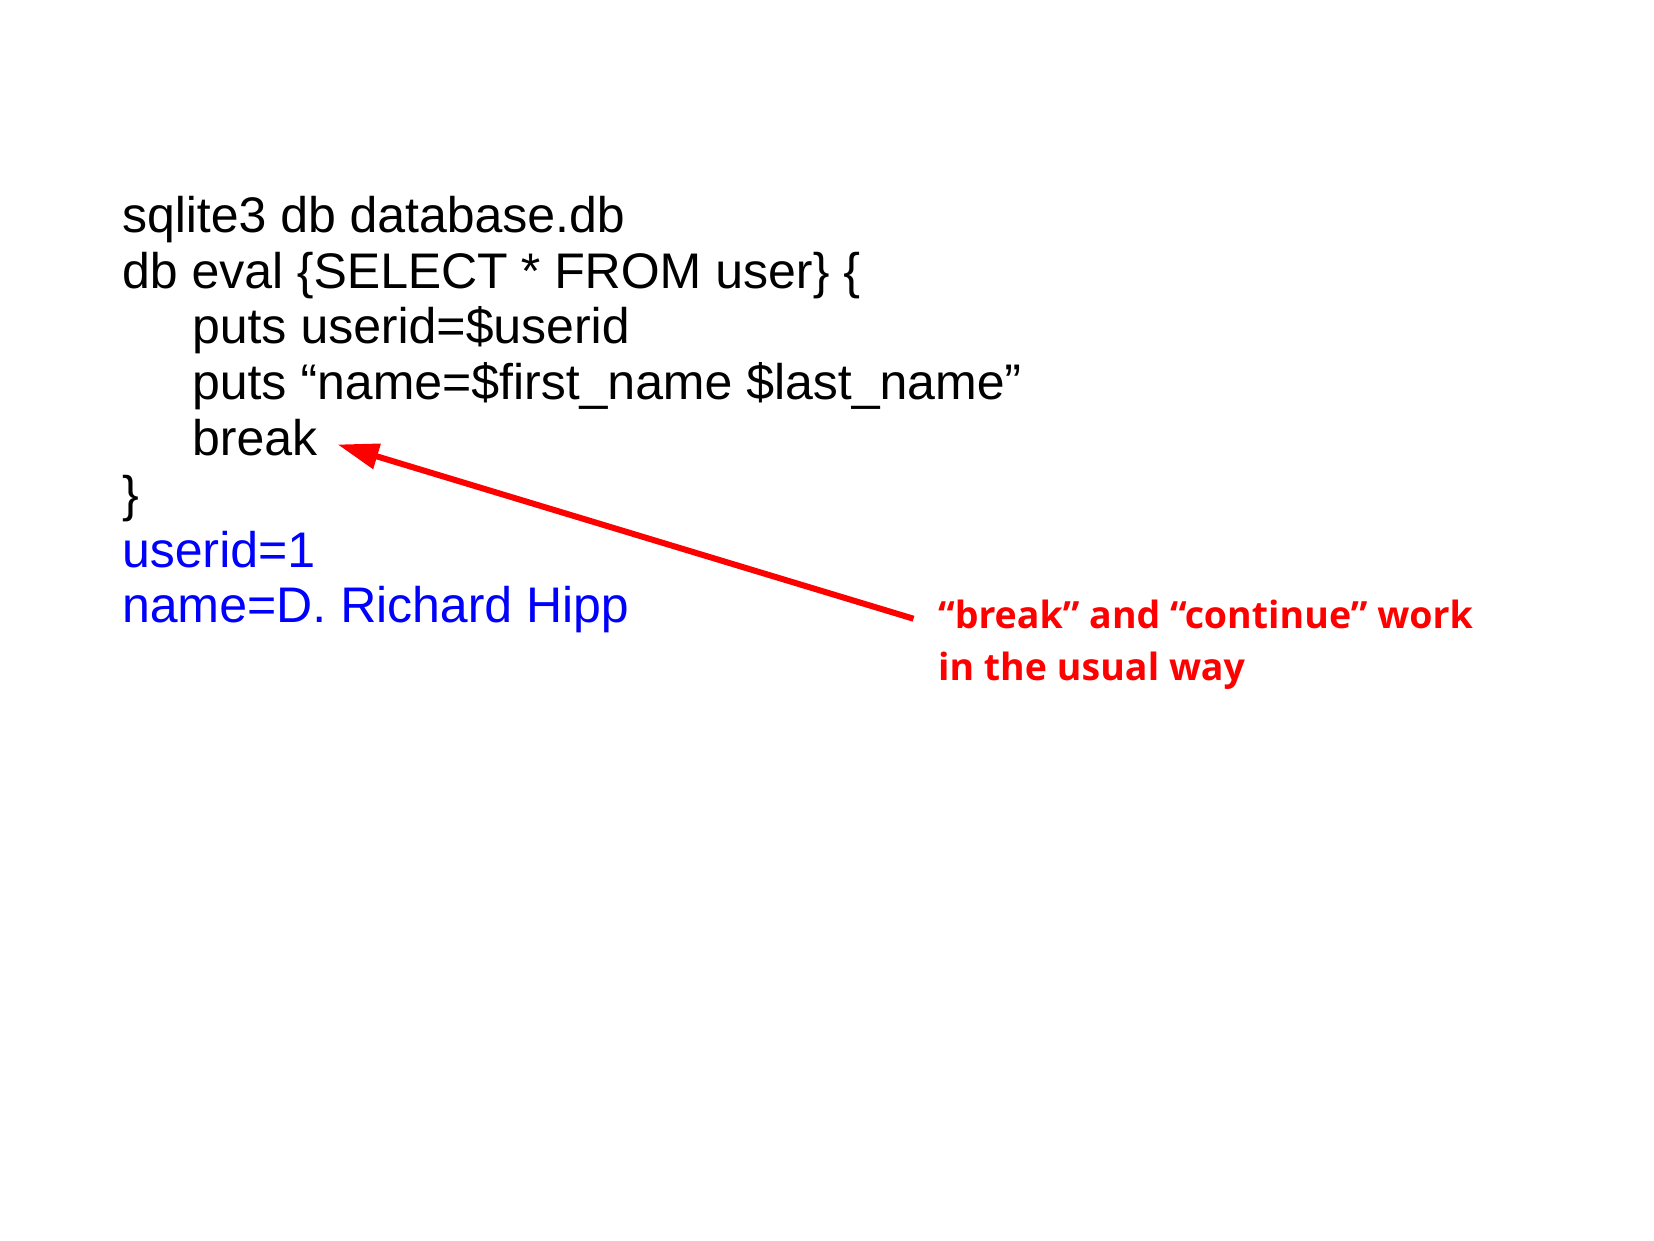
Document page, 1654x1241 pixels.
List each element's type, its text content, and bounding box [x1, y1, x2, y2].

text_box “break” and “continue” work in the usual way [923, 581, 1466, 738]
text_box sqlite3 db database.db db eval {SELECT * FROM user} { puts userid=$userid puts “name=$first_name $last_name” break } userid=1 name=D. Richard Hipp [107, 179, 1037, 655]
